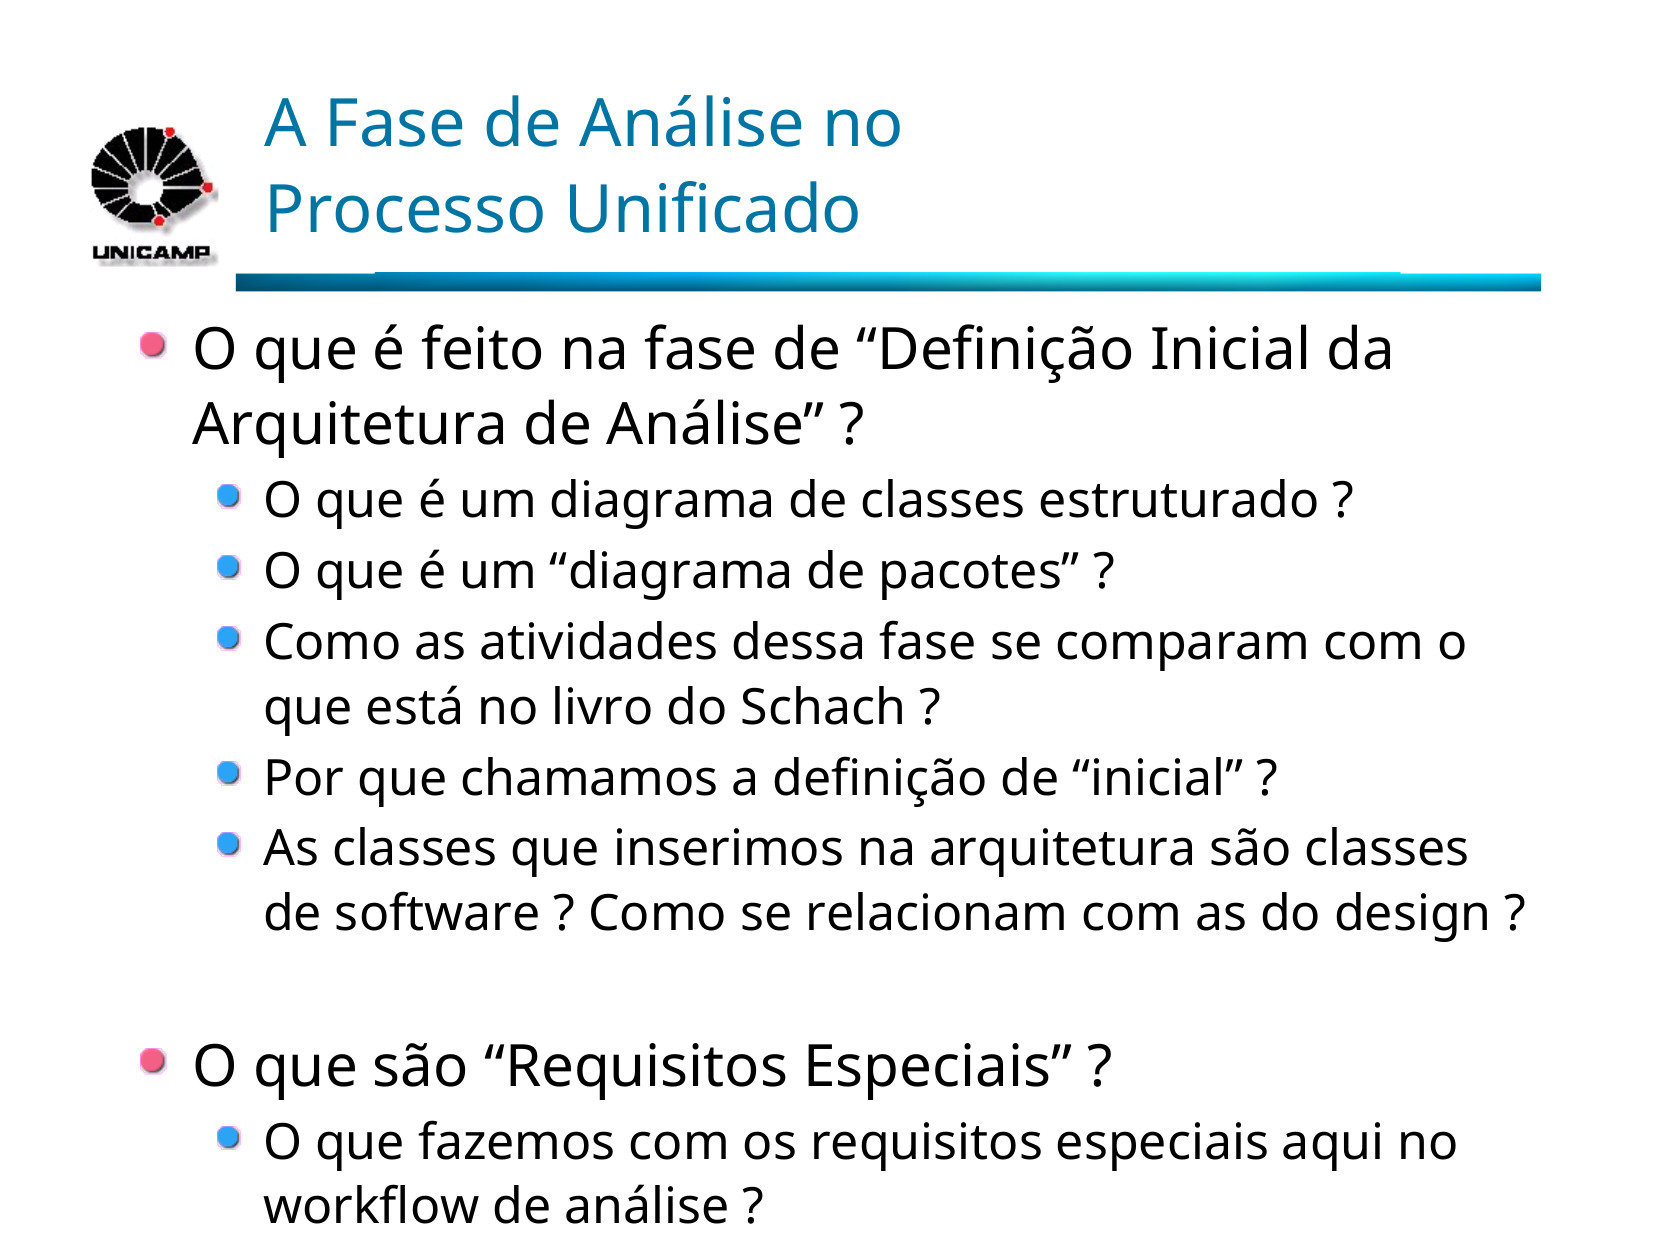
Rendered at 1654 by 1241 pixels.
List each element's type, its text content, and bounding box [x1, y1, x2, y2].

title A Fase de Análise no Processo Unificado [264, 57, 1534, 250]
picture [125, 272, 1654, 295]
list O que é feito na fase de “Definição Inicial da Arquitetura de Análise” ? O que é um diagrama de classes estruturado ? O que é um “diagrama de pacotes” ? Como as atividades dessa fase se comparam com o que está no livro do Schach ? Por que chamamos a definição de “inicial” ? As classes que inserimos na arquitetura são classes de software ? Como se relacionam com as do design ? O que são “Requisitos Especiais” ? O que fazemos com os requisitos especiais aqui no workflow de análise ? Qual a ligação entre requisitos especiais e o reuso ? [121, 309, 1534, 1167]
